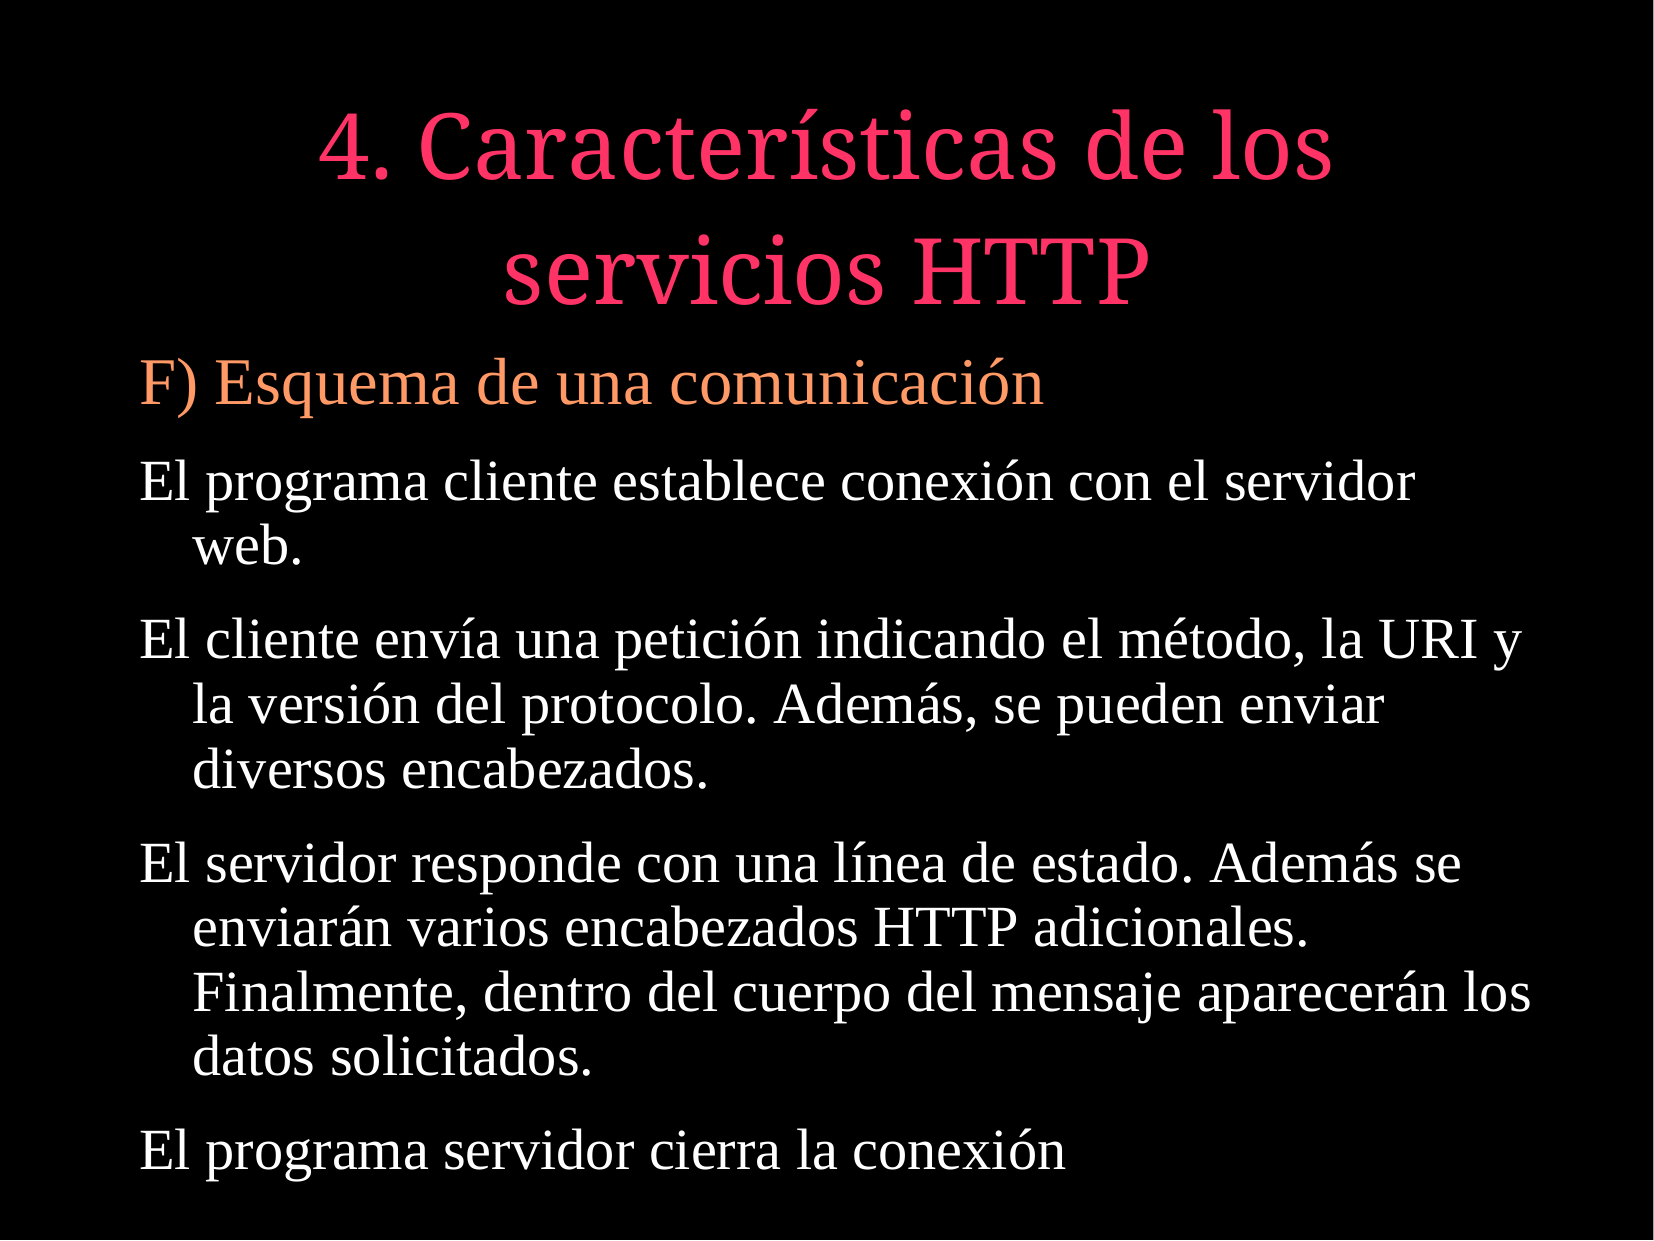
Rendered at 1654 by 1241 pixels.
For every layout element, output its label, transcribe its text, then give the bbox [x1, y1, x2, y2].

list F) Esquema de una comunicación El programa cliente establece conexión con el servidor web. El cliente envía una petición indicando el método, la URI y la versión del protocolo. Además, se pueden enviar diversos encabezados. El servidor responde con una línea de estado. Además se enviarán varios encabezados HTTP adicionales. Finalmente, dentro del cuerpo del mensaje aparecerán los datos solicitados. El programa servidor cierra la conexión [121, 344, 1534, 1192]
title 4. Características de los servicios HTTP [121, 82, 1534, 331]
